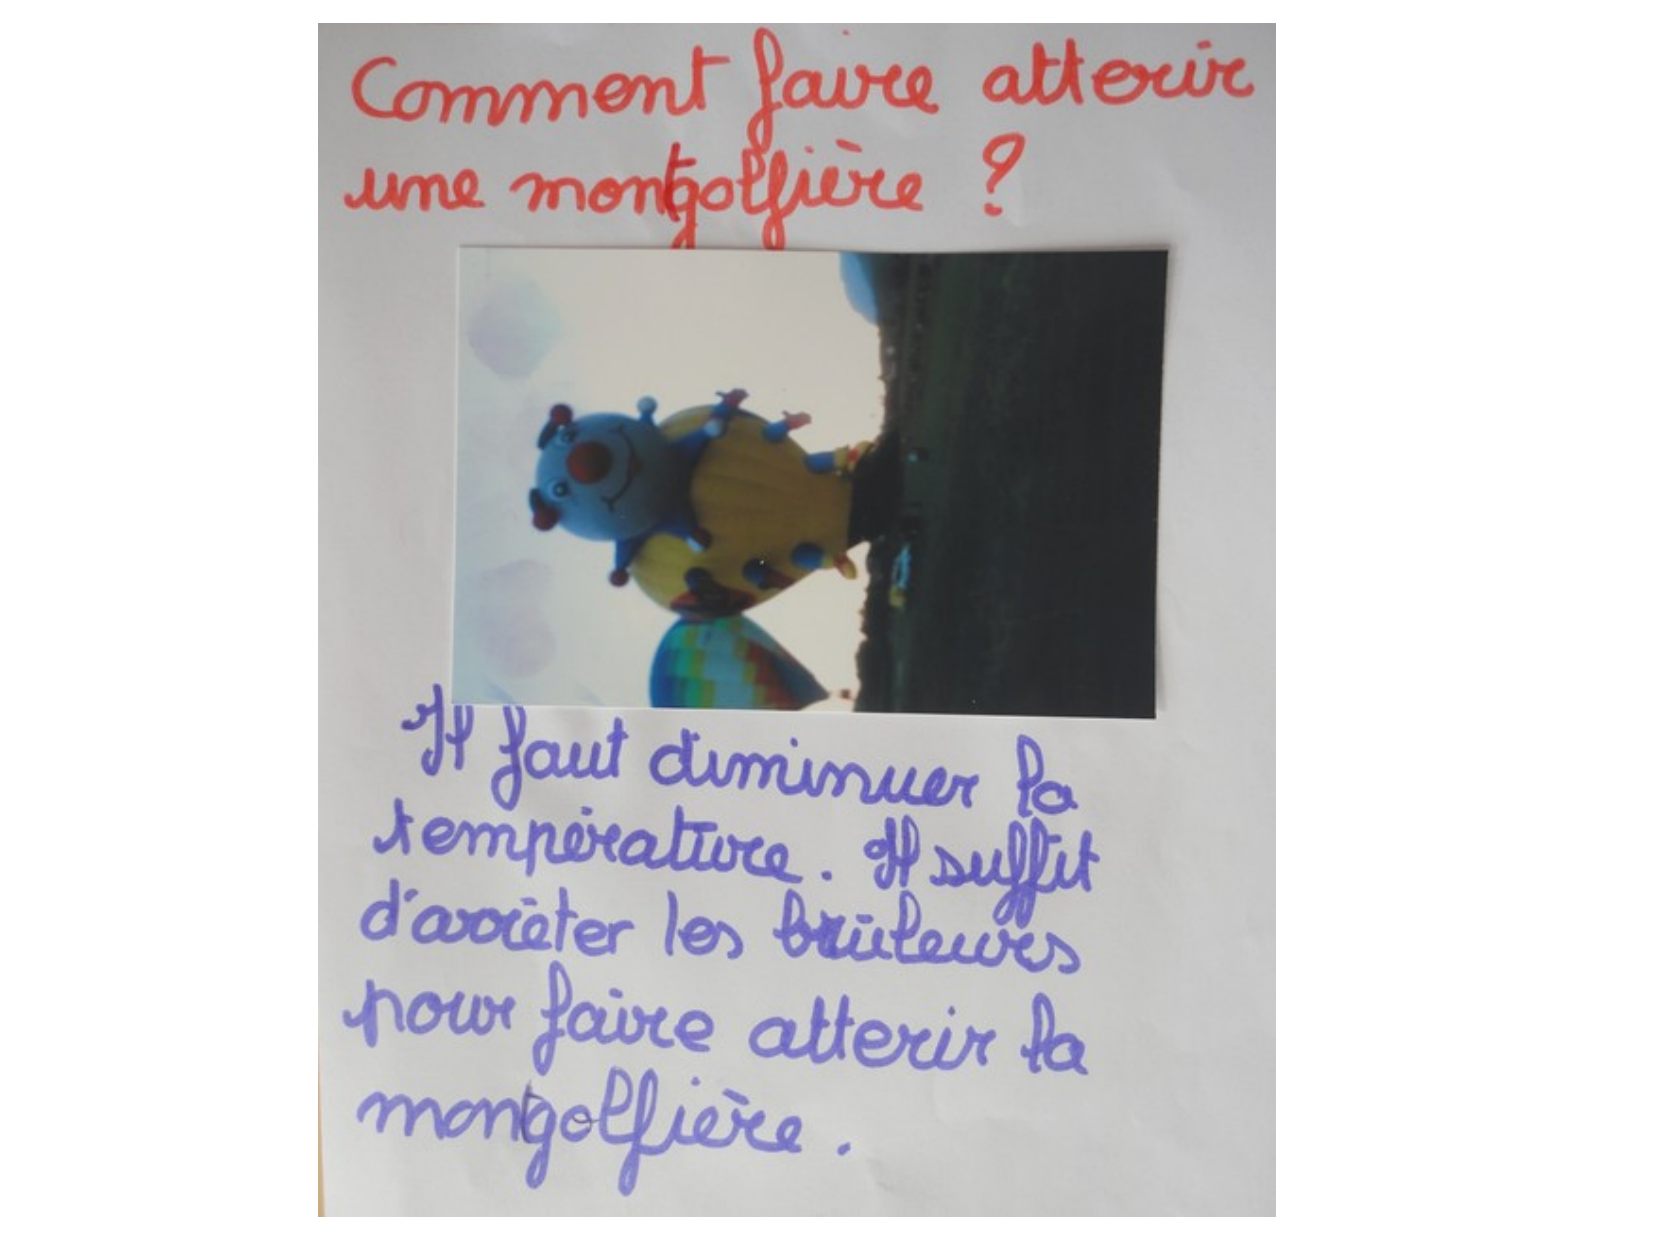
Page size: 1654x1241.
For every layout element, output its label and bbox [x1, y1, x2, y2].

picture [318, 23, 1276, 1217]
